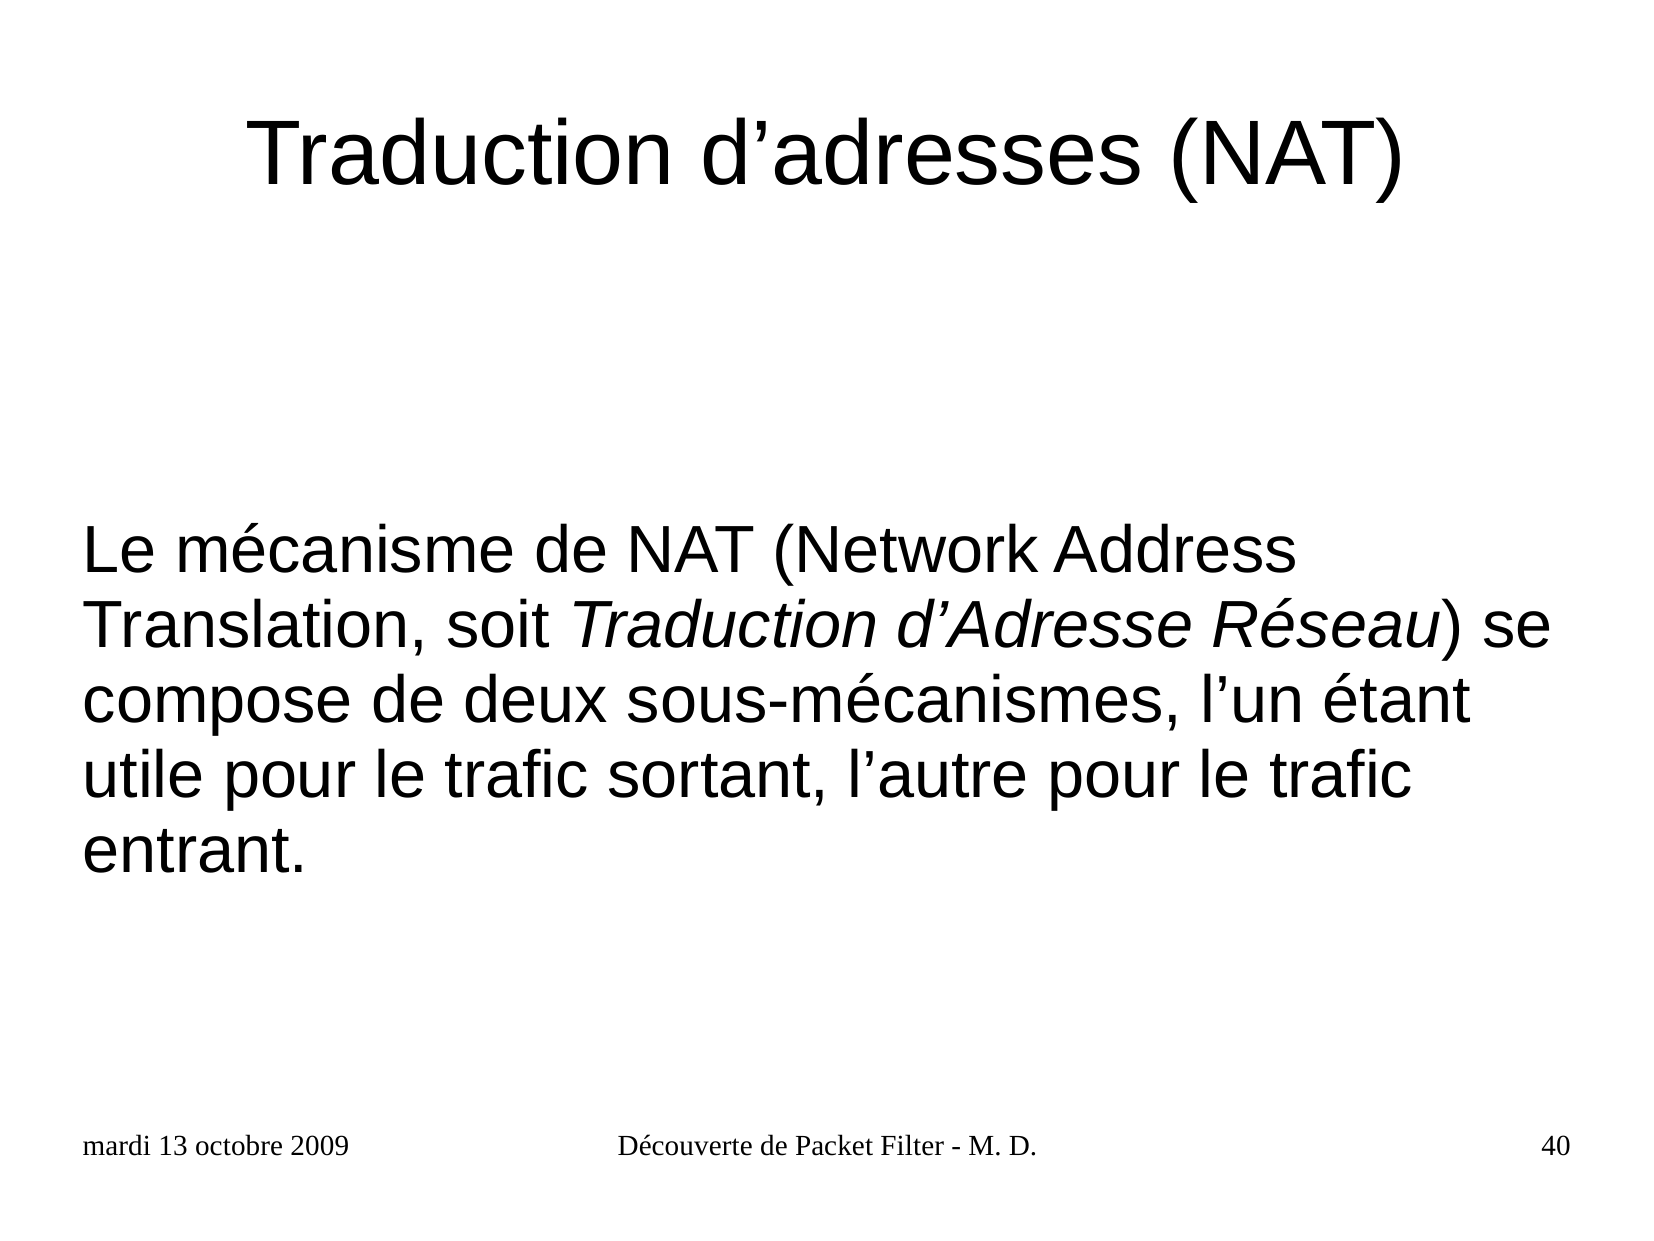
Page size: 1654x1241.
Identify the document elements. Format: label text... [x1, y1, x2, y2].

title Traduction d’adresses (NAT) [82, 56, 1571, 250]
subtitle Le mécanisme de NAT (Network Address Translation, soit Traduction d’Adresse Réseau) se compose de deux sous-mécanismes, l’un étant utile pour le trafic sortant, l’autre pour le trafic entrant. [82, 297, 1571, 1102]
